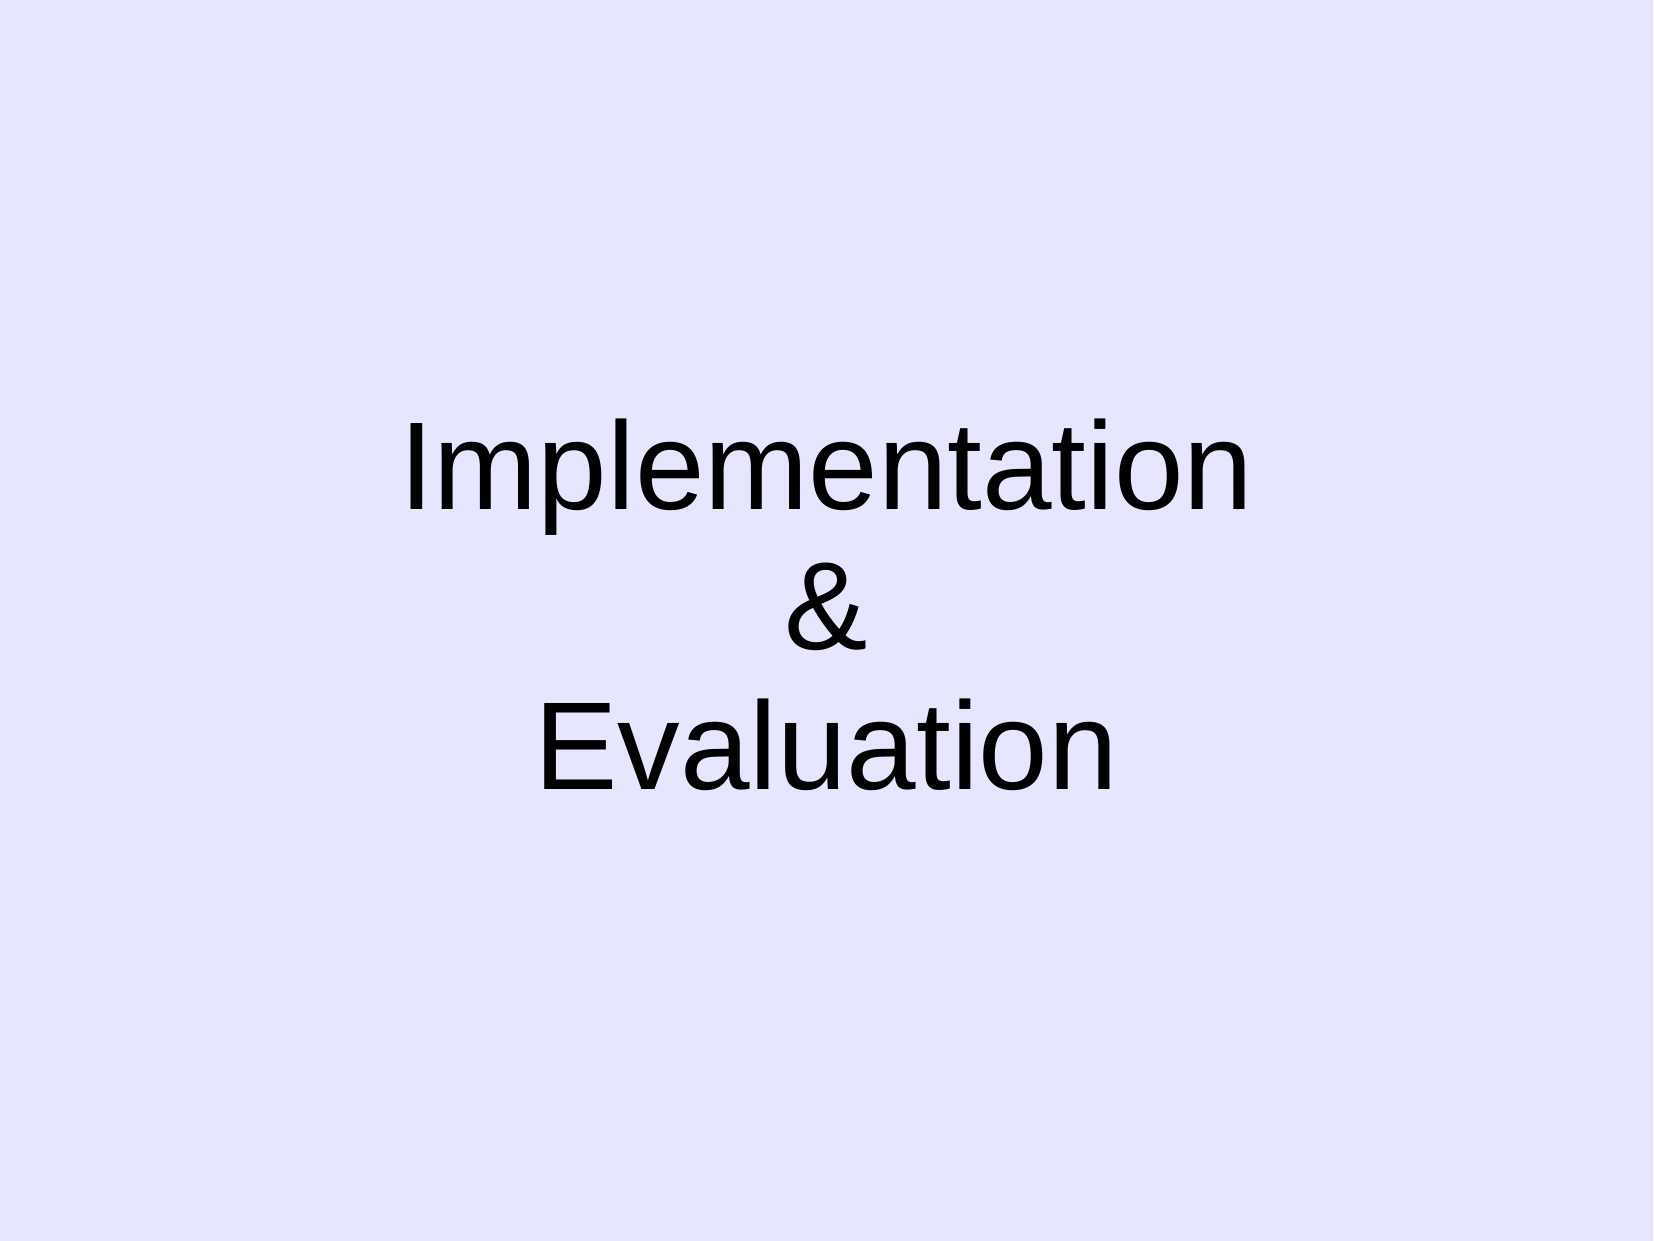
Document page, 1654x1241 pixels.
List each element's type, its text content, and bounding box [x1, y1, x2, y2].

title Implementation & Evaluation [82, 49, 1571, 1163]
